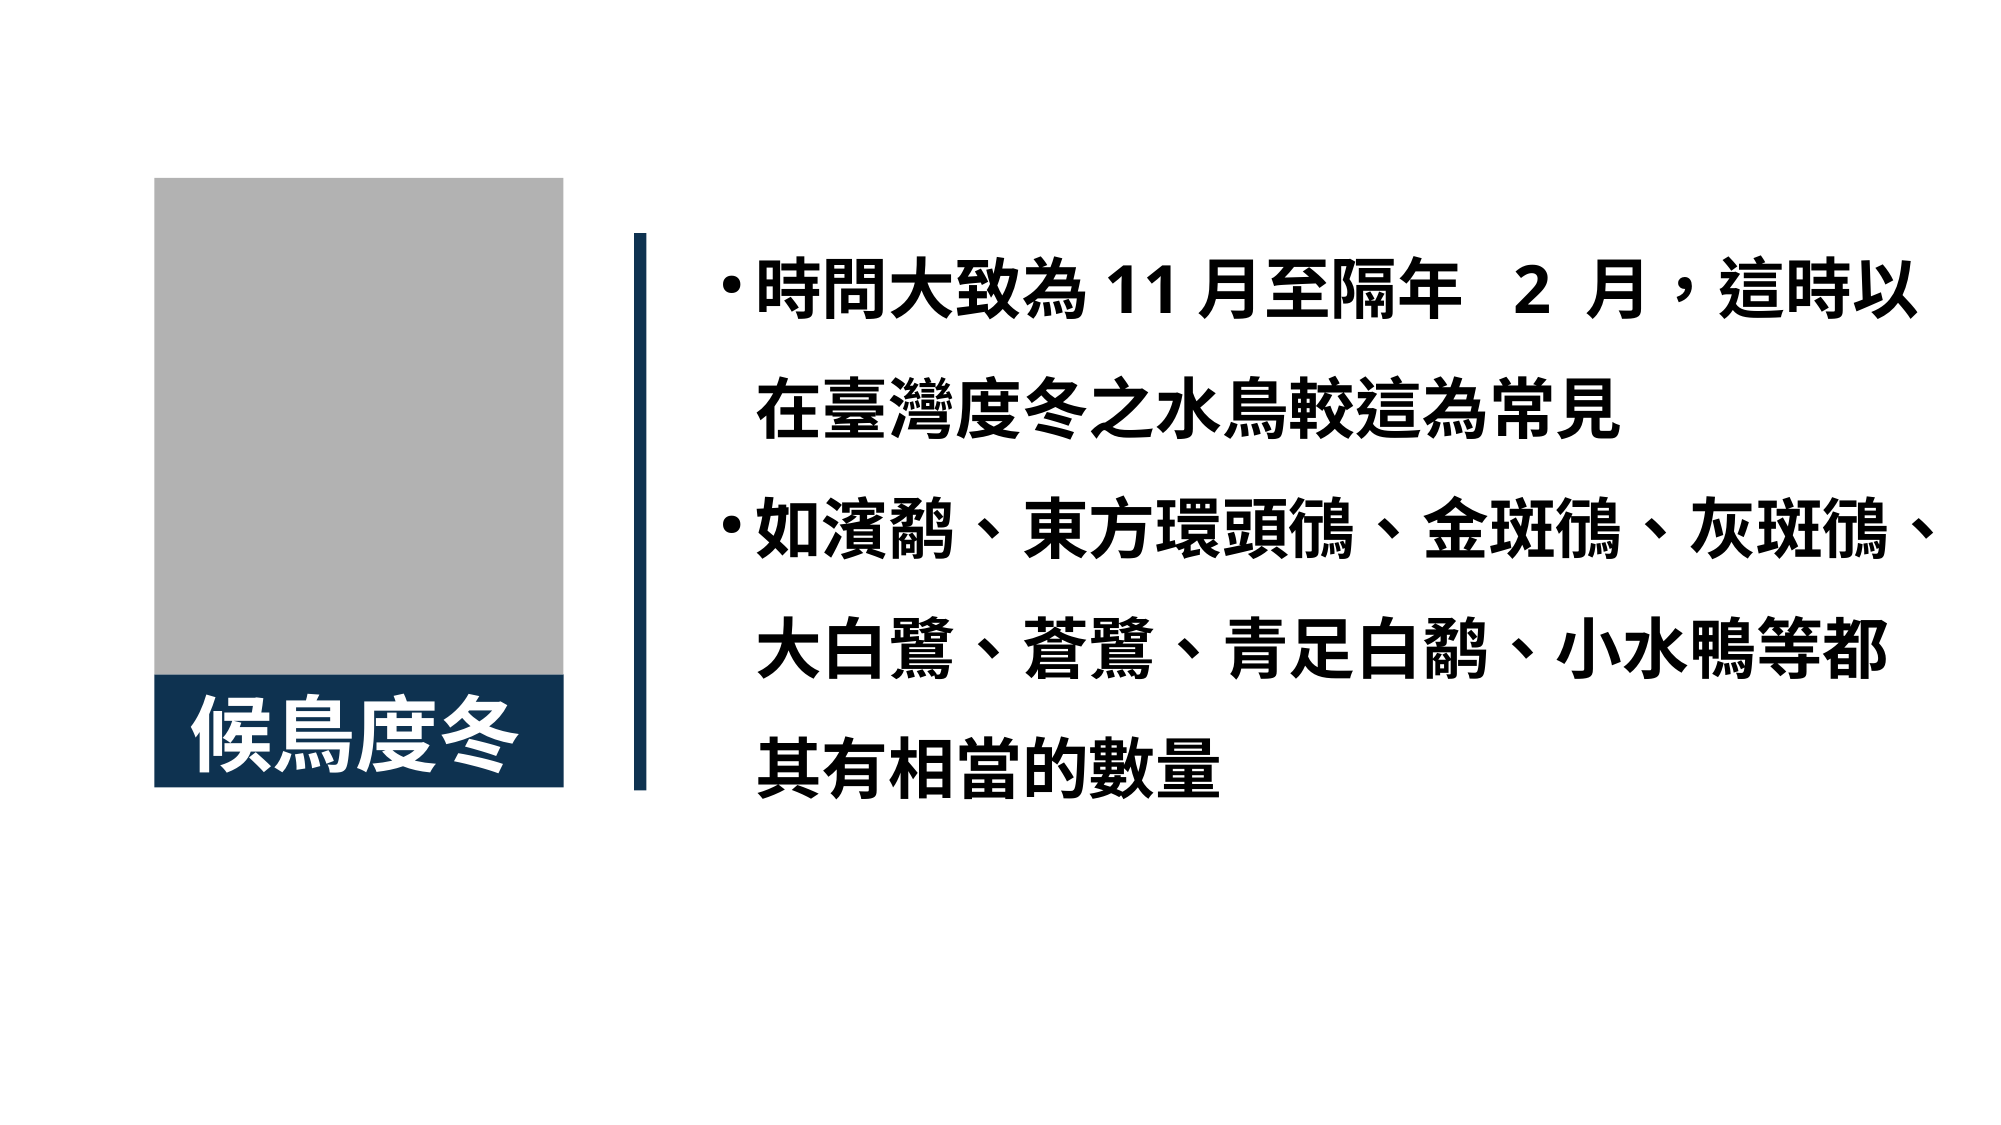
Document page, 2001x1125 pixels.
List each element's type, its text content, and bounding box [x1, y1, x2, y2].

text_box [634, 233, 647, 791]
text_box 時問大致為11月至隔年 2 月，這時以在臺灣度冬之水鳥較這為常見 如濱鹬、東方環頭鴴、金斑鴴、灰斑鴴、大白鷺、蒼鷺、青足白鹬、小水鴨等都其有相當的數量 [705, 199, 1947, 815]
text_box [154, 177, 564, 788]
text_box 候鳥度冬 [174, 675, 538, 790]
